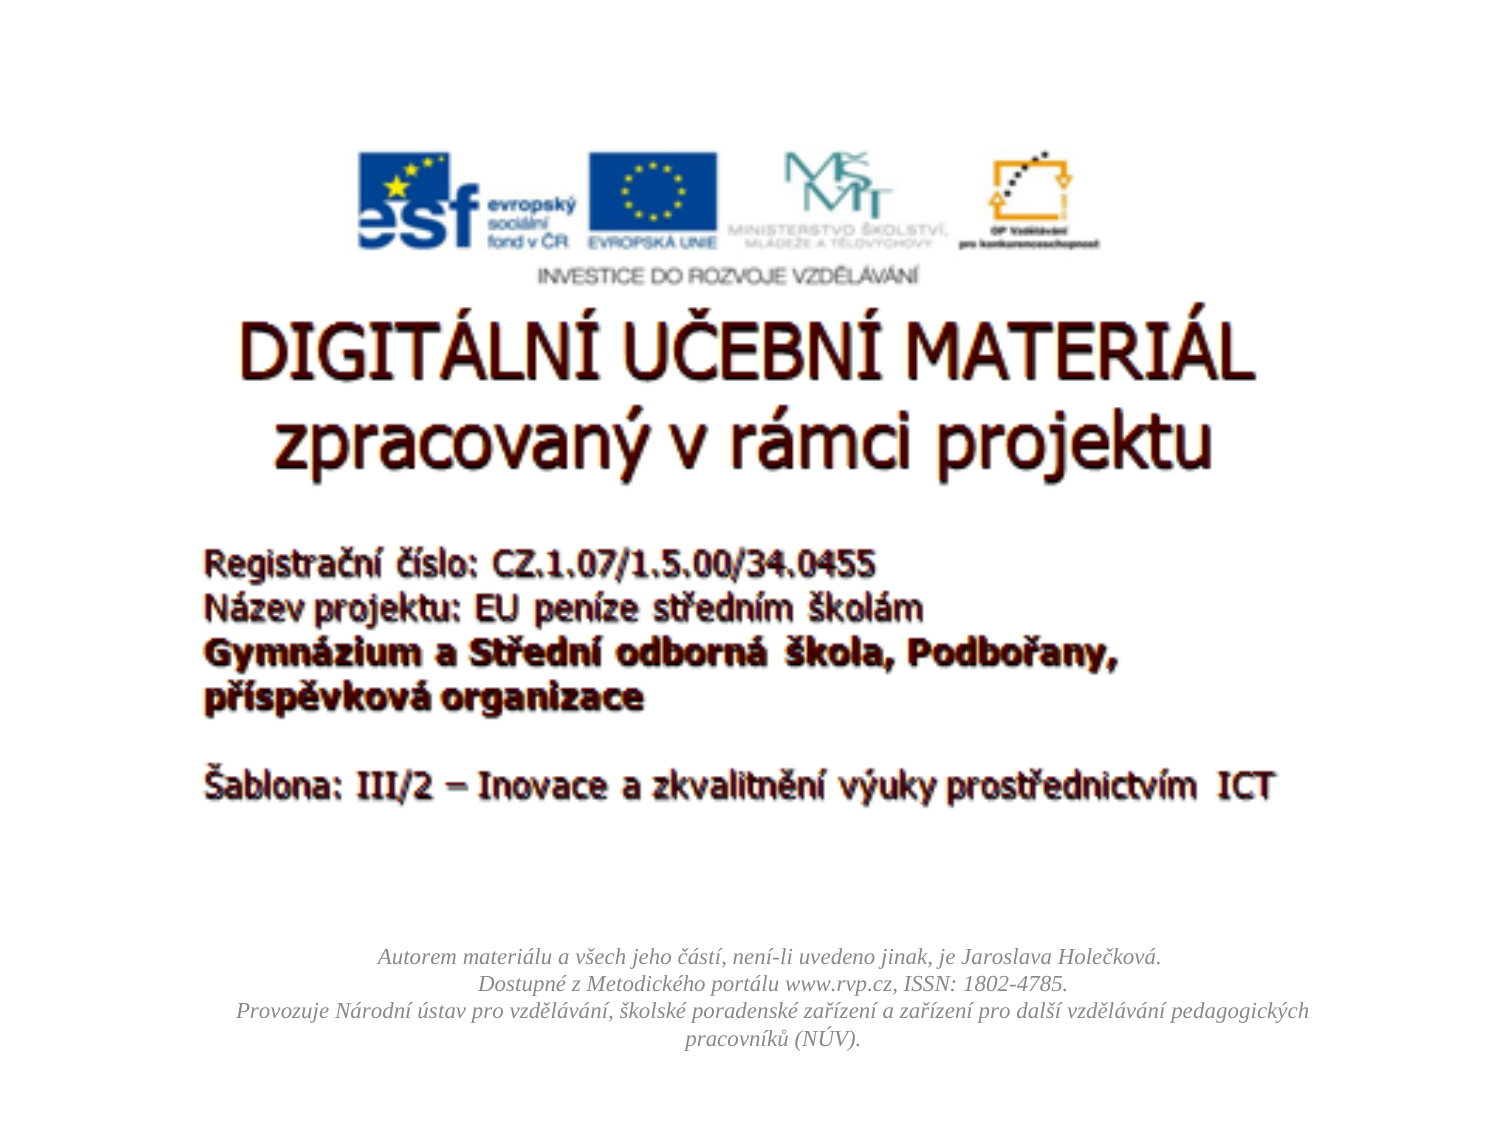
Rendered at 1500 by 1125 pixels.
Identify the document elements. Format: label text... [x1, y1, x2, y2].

picture [57, 84, 1412, 1083]
text_box Autorem materiálu a všech jeho částí, není-li uvedeno jinak, je Jaroslava Holečková. Dostupné z Metodického portálu www.rvp.cz, ISSN: 1802-4785. Provozuje Národní ústav pro vzdělávání, školské poradenské zařízení a zařízení pro další vzdělávání pedagogických pracovníků (NÚV). [183, 916, 1365, 1103]
